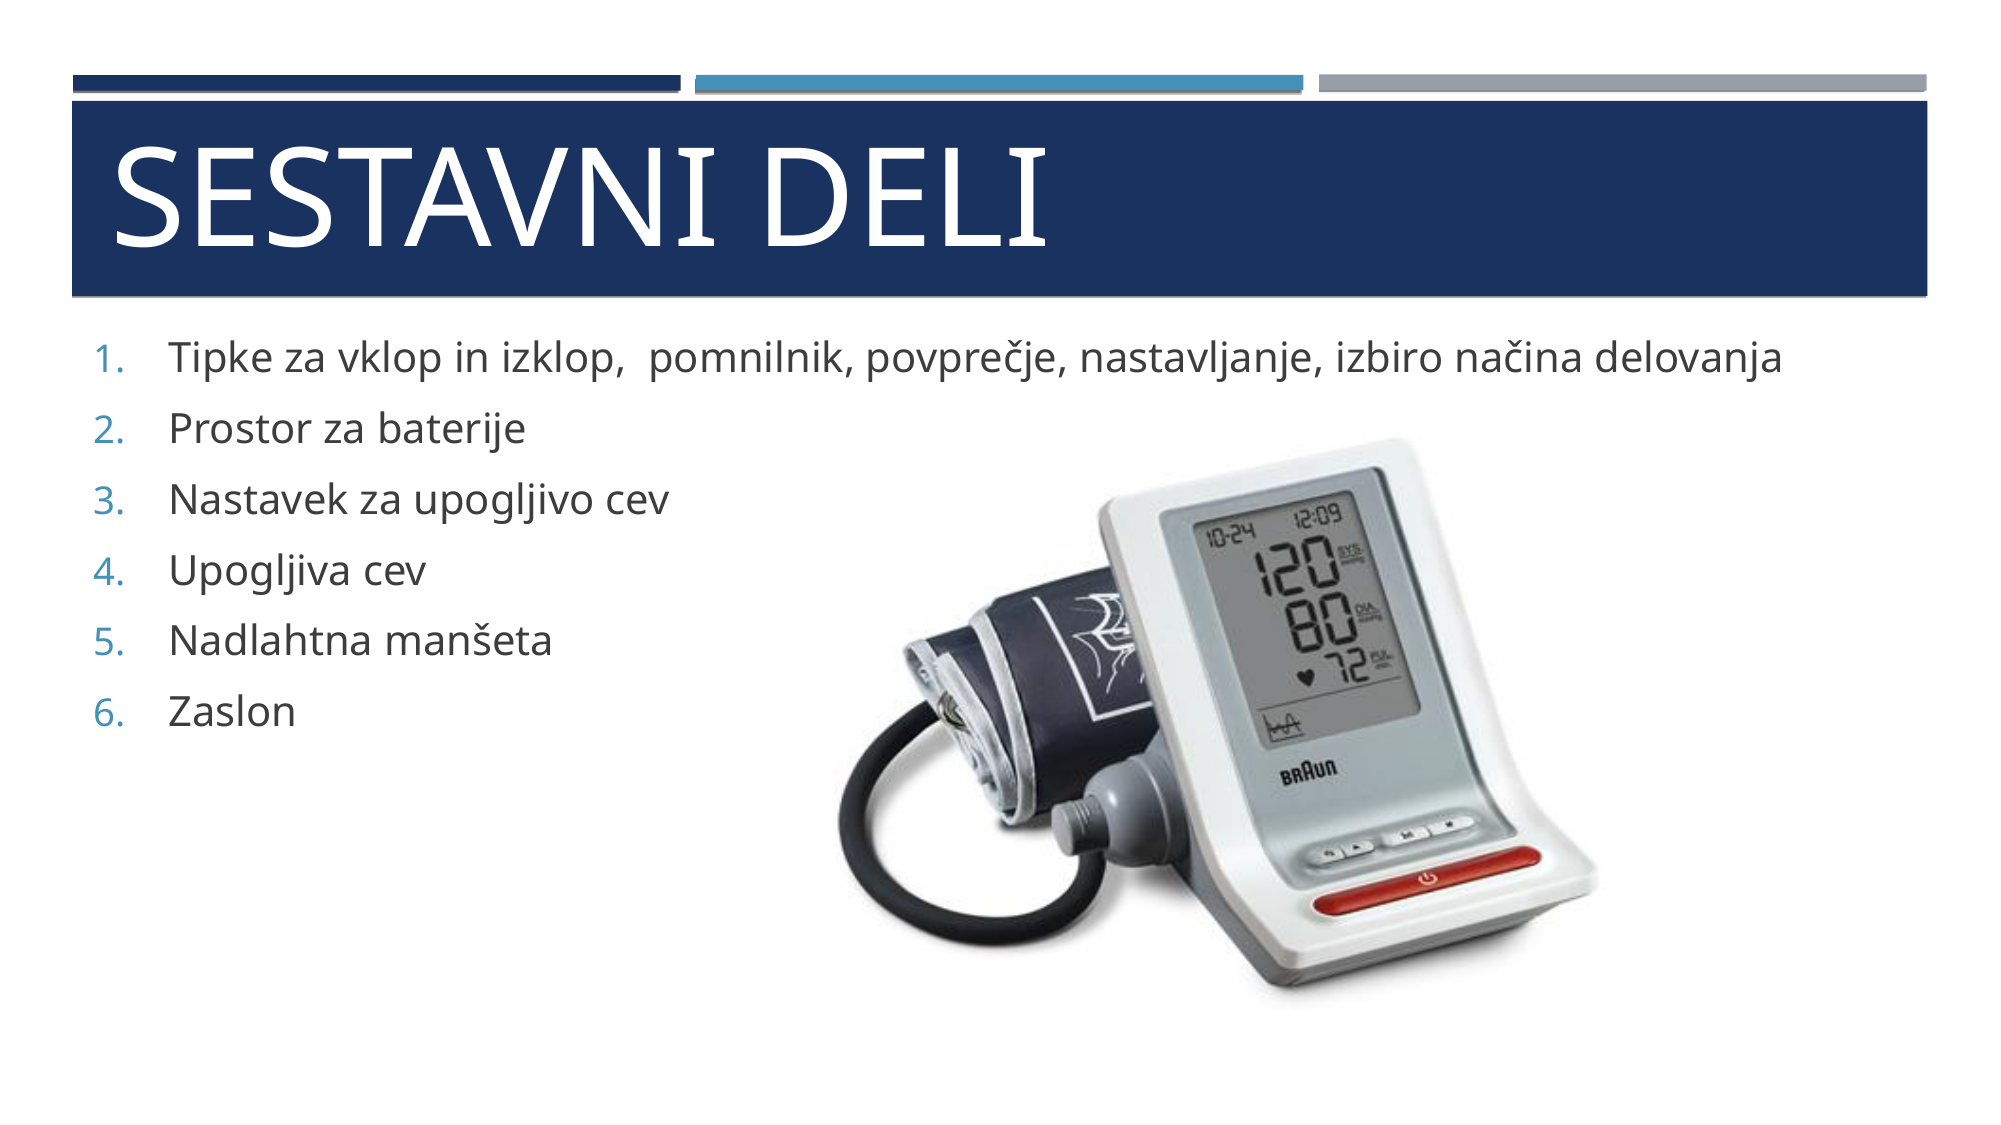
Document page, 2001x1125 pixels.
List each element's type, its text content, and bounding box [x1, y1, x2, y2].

picture [834, 414, 1648, 1101]
title Sestavni Deli [95, 115, 1905, 282]
list Tipke za vklop in izklop, pomnilnik, povprečje, nastavljanje, izbiro načina delovanja Prostor za baterije Nastavek za upogljivo cev Upogljiva cev Nadlahtna manšeta Zaslon [78, 323, 1905, 1059]
